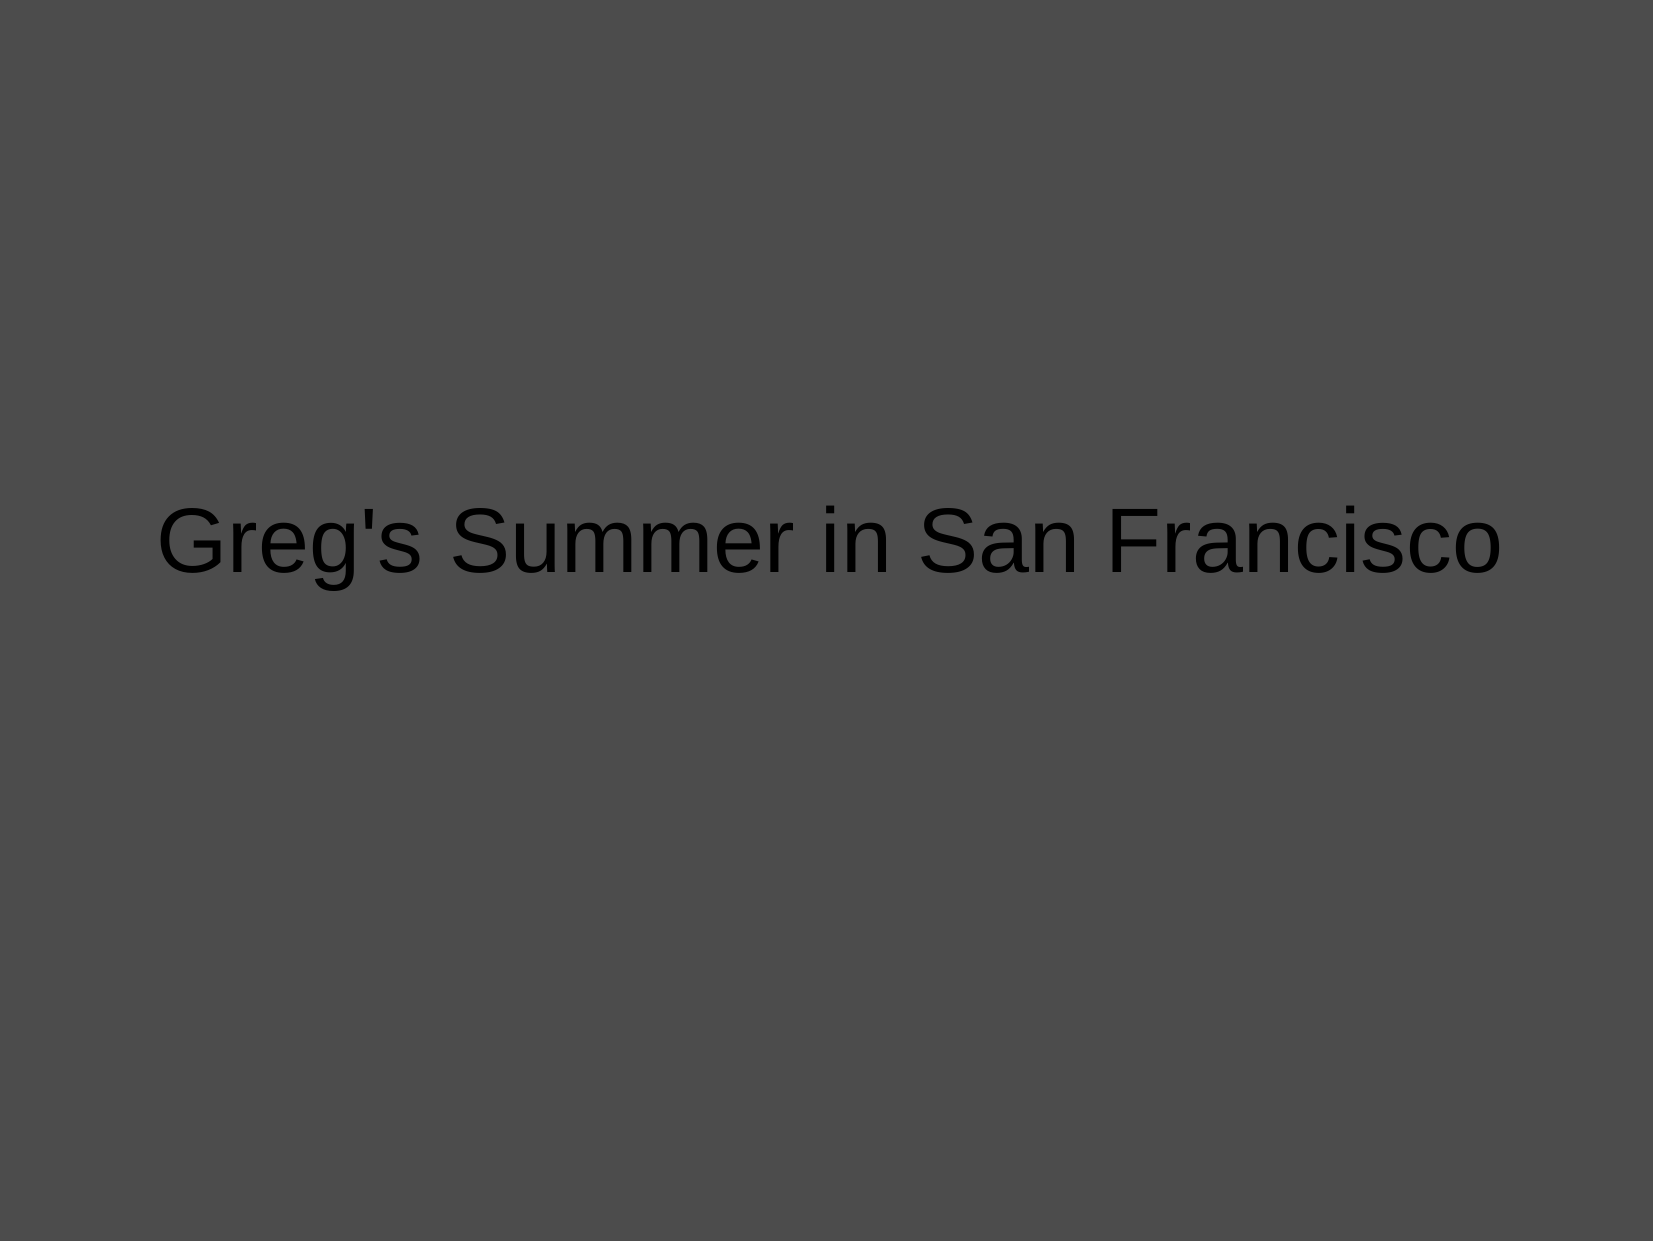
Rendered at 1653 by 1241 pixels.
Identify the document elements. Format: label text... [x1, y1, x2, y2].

title Greg's Summer in San Francisco [87, 430, 1575, 638]
